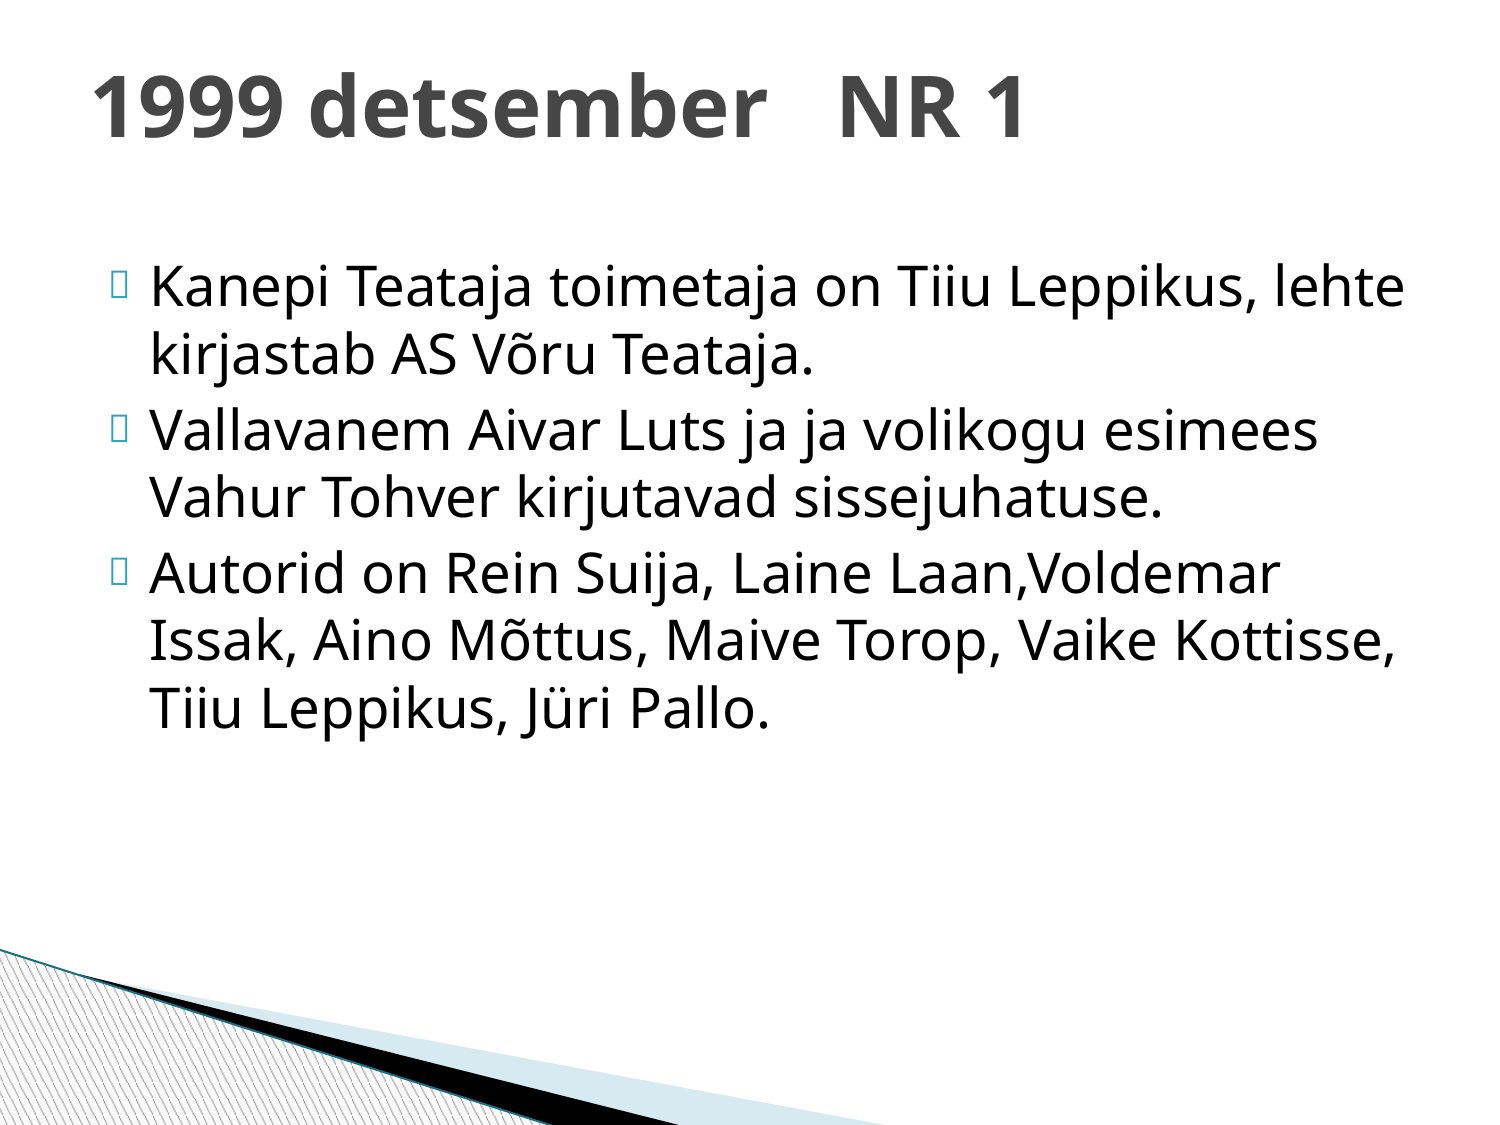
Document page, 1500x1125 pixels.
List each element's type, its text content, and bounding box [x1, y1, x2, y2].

list Kanepi Teataja toimetaja on Tiiu Leppikus, lehte kirjastab AS Võru Teataja. Vallavanem Aivar Luts ja ja volikogu esimees Vahur Tohver kirjutavad sissejuhatuse. Autorid on Rein Suija, Laine Laan,Voldemar Issak, Aino Mõttus, Maive Torop, Vaike Kottisse, Tiiu Leppikus, Jüri Pallo. [75, 243, 1425, 986]
title 1999 detsember NR 1 [75, 45, 1425, 233]
picture [0, 952, 543, 1125]
